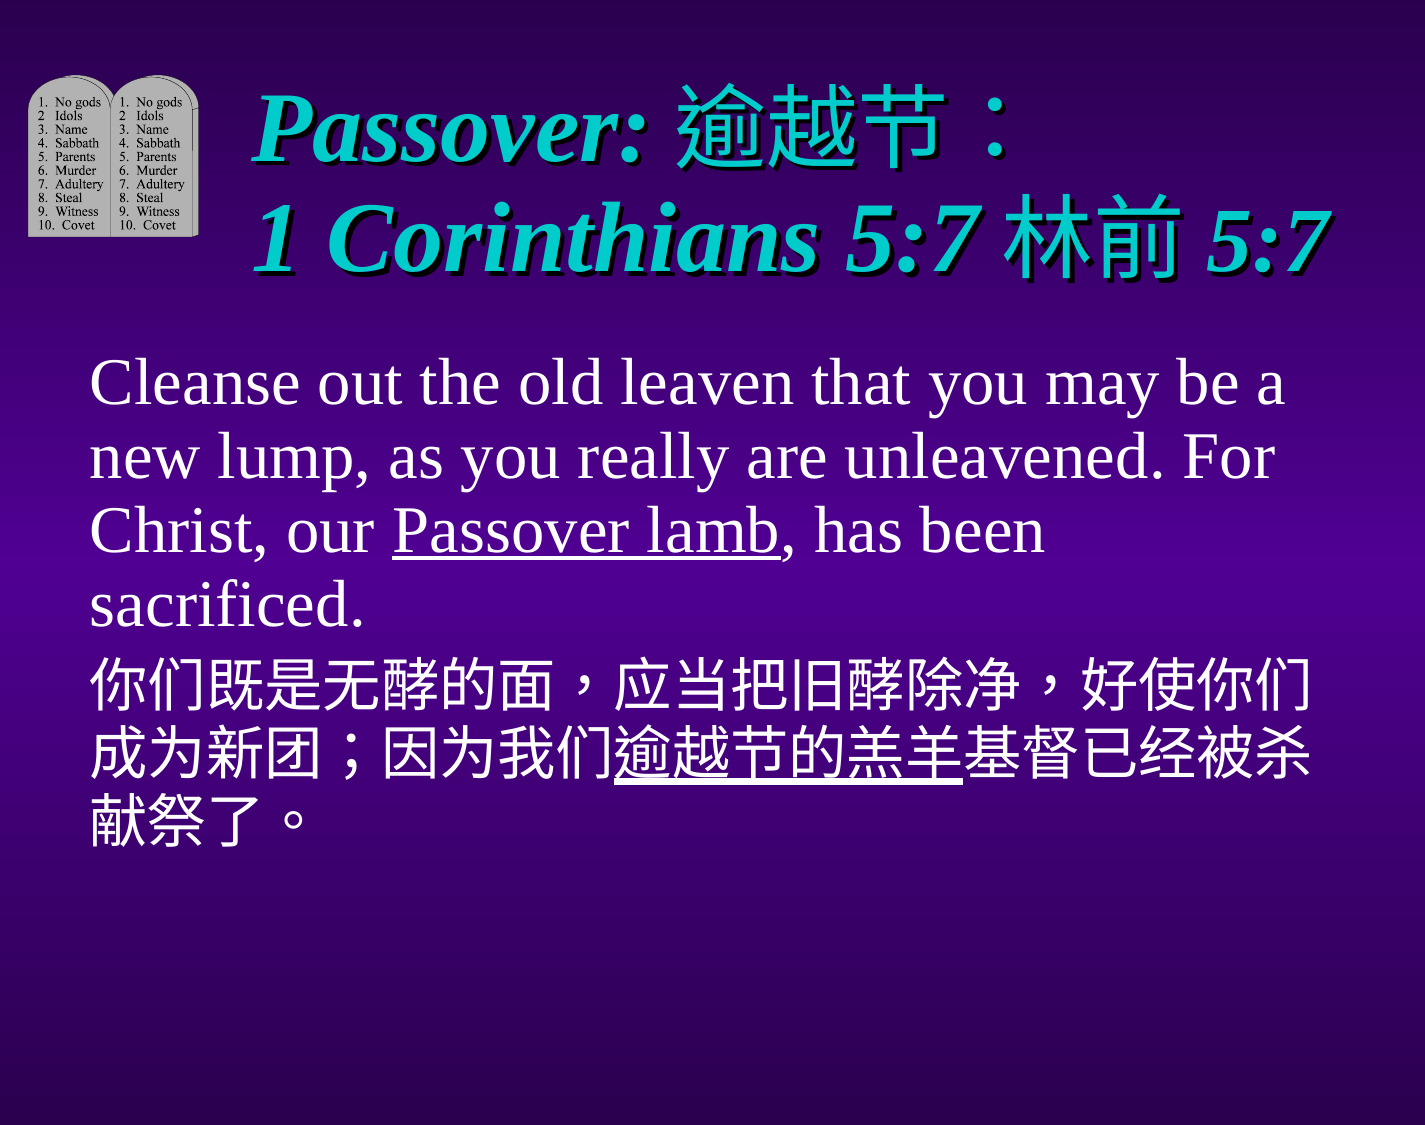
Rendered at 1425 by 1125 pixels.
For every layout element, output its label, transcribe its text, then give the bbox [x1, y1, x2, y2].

text_box Cleanse out the old leaven that you may be a new lump, as you really are unleavened. For Christ, our Passover lamb, has been sacrificed. 你们既是无酵的面，应当把旧酵除净，好使你们成为新团；因为我们逾越节的羔羊基督已经被杀献祭了。 [75, 337, 1351, 956]
title Passover:逾越节： 1 Corinthians 5:7林前5:7 [237, 8, 1425, 357]
